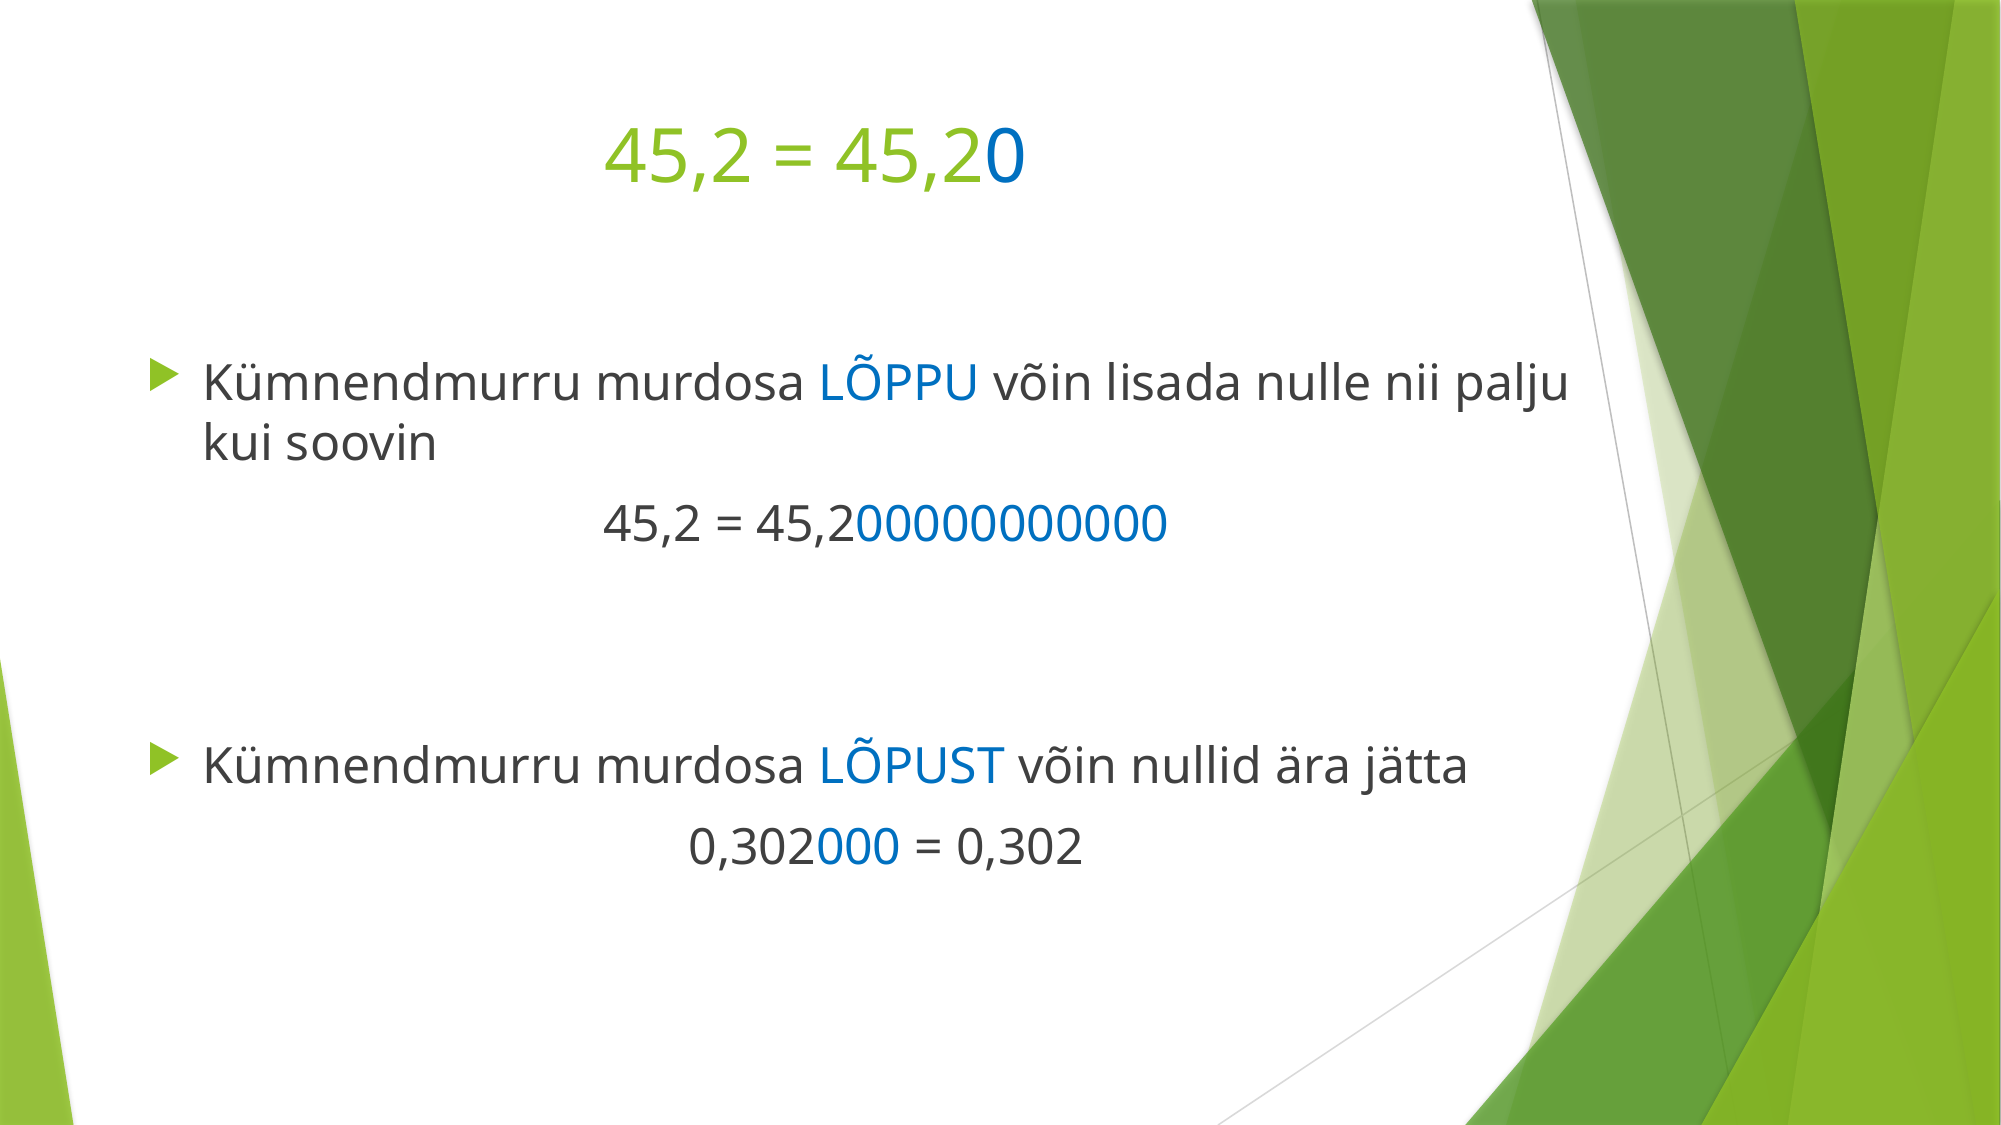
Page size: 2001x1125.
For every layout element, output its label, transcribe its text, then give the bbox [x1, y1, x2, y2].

list Kümnendmurru murdosa LÕPPU võin lisada nulle nii palju kui soovin 45,2 = 45,200000000000 Kümnendmurru murdosa LÕPUST võin nullid ära jätta 0,302000 = 0,302 [131, 342, 1641, 1125]
title 45,2 = 45,20 [111, 99, 1522, 317]
